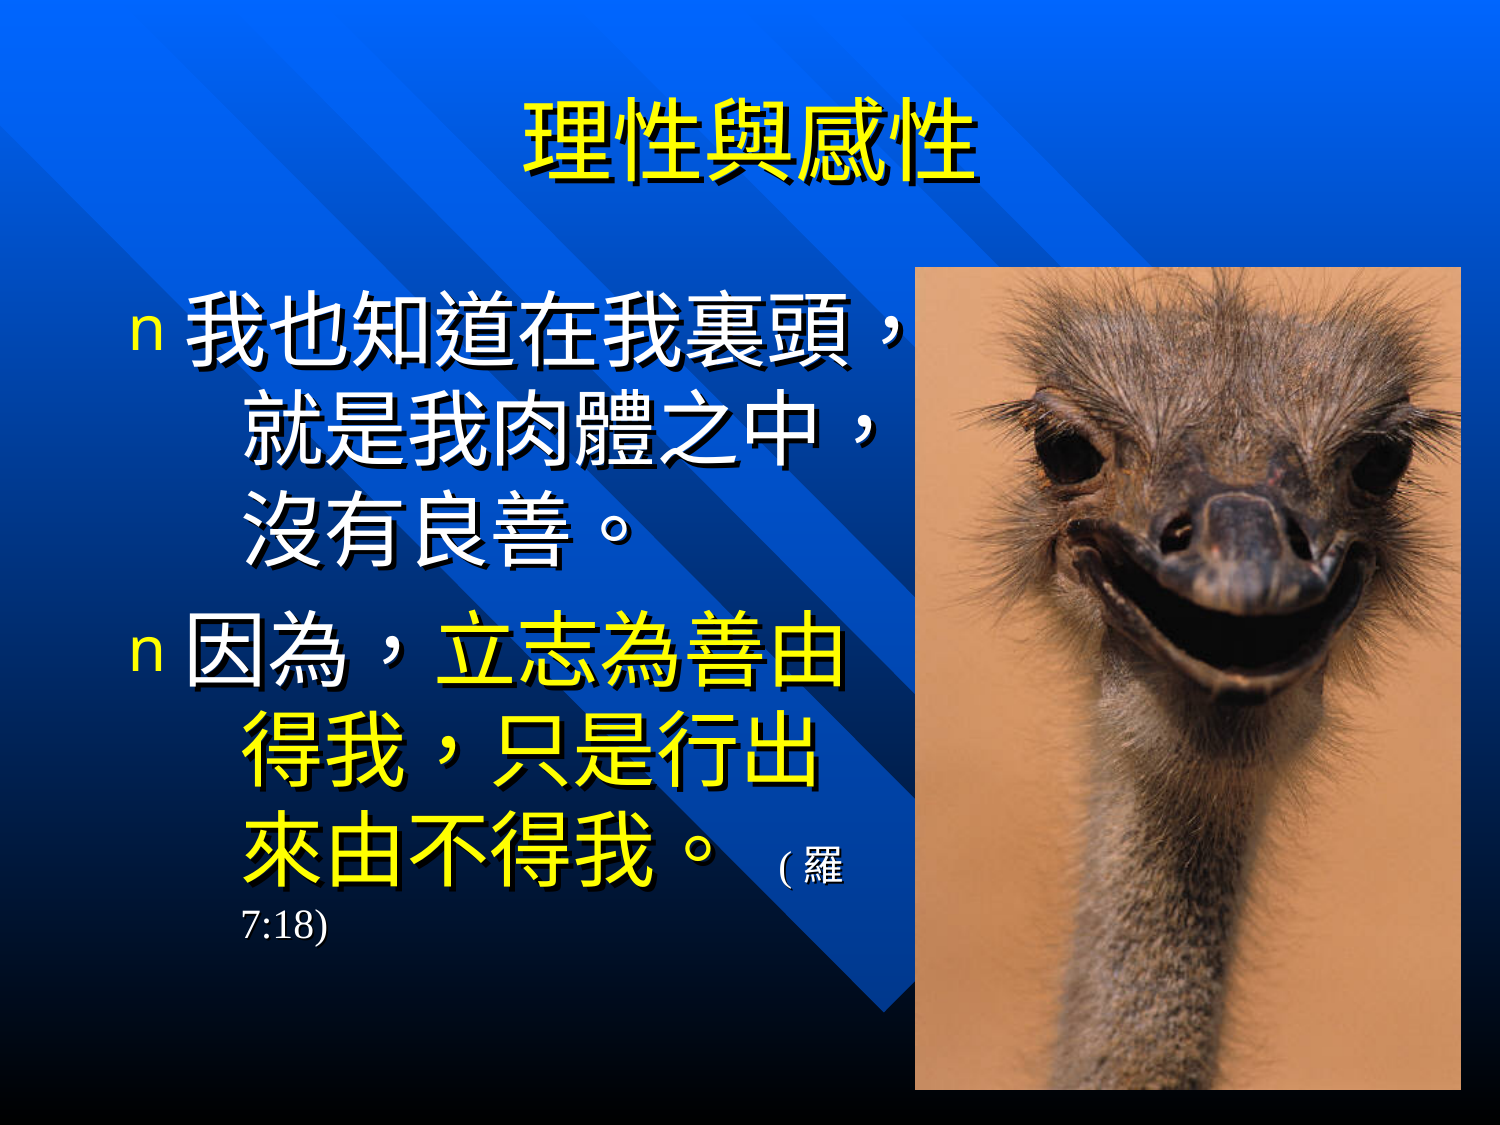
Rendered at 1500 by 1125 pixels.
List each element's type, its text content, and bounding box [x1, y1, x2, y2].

list 我也知道在我裏頭，就是我肉體之中，沒有良善。 因為，立志為善由得我，只是行出來由不得我。 (羅7:18) [112, 269, 880, 1001]
picture [915, 267, 1461, 1090]
title 理性與感性 [112, 37, 1388, 238]
